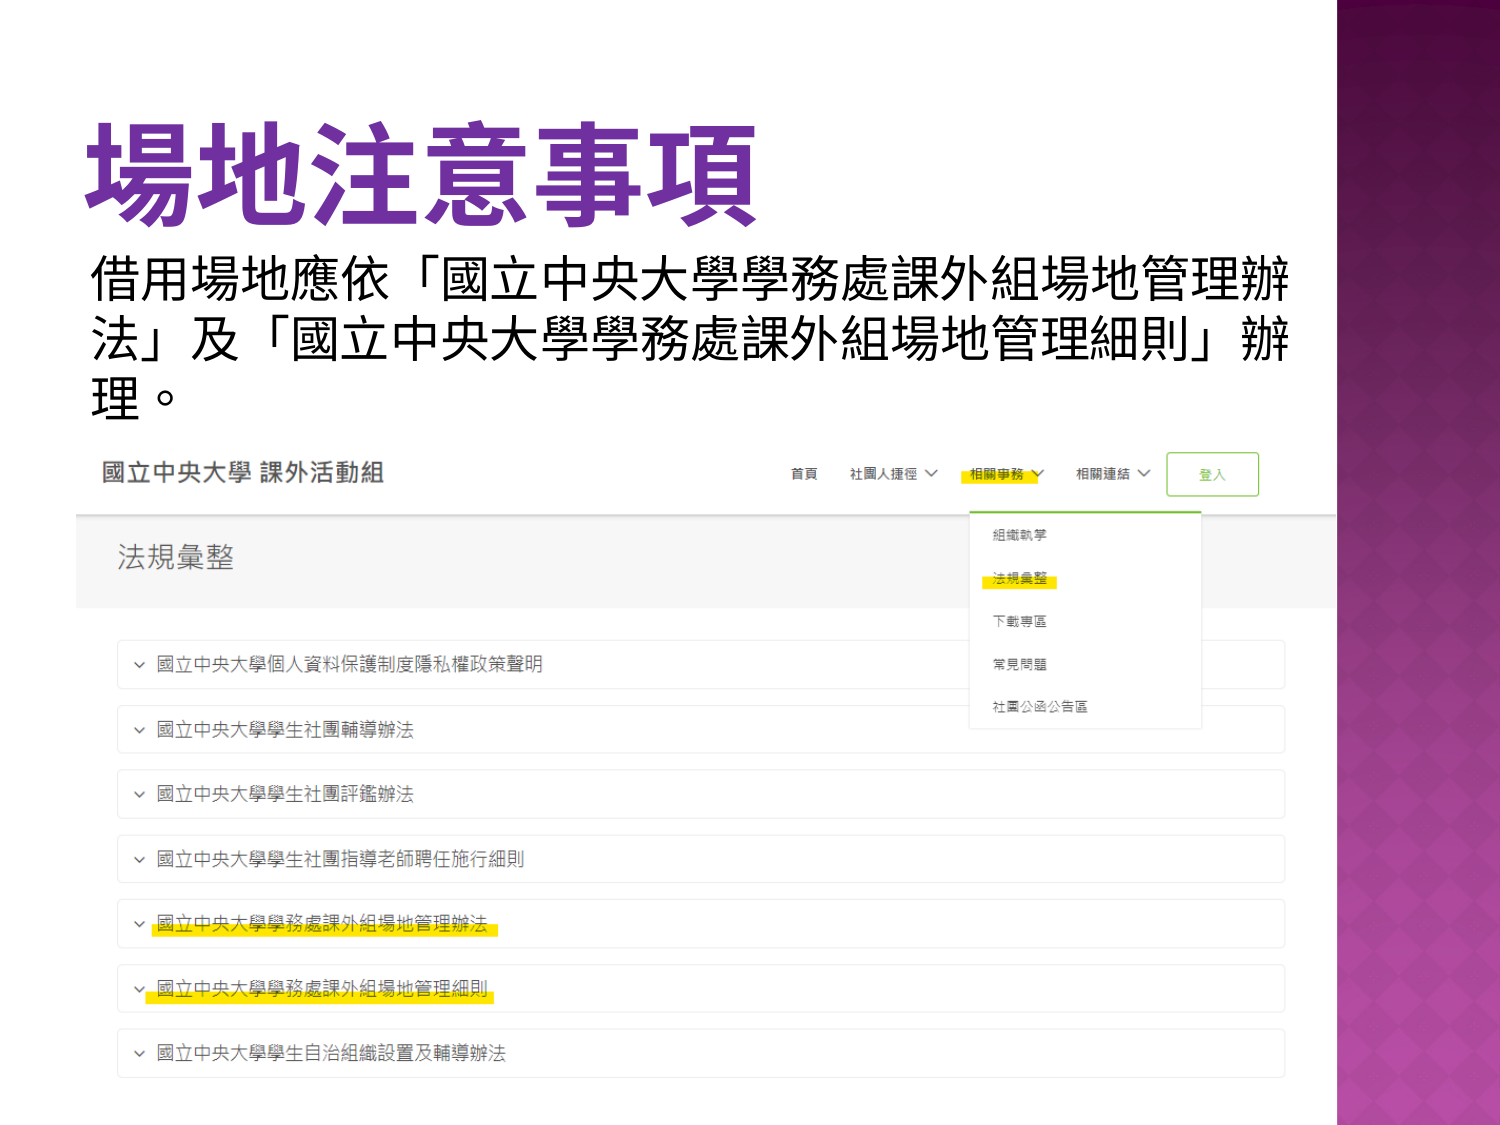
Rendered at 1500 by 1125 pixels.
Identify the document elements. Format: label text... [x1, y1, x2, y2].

list 借用場地應依「國立中央大學學務處課外組場地管理辦法」及「國立中央大學學務處課外組場地管理細則」辦理。 [75, 240, 1353, 1036]
title 場地注意事項 [75, 52, 1263, 240]
picture [76, 427, 1336, 1098]
